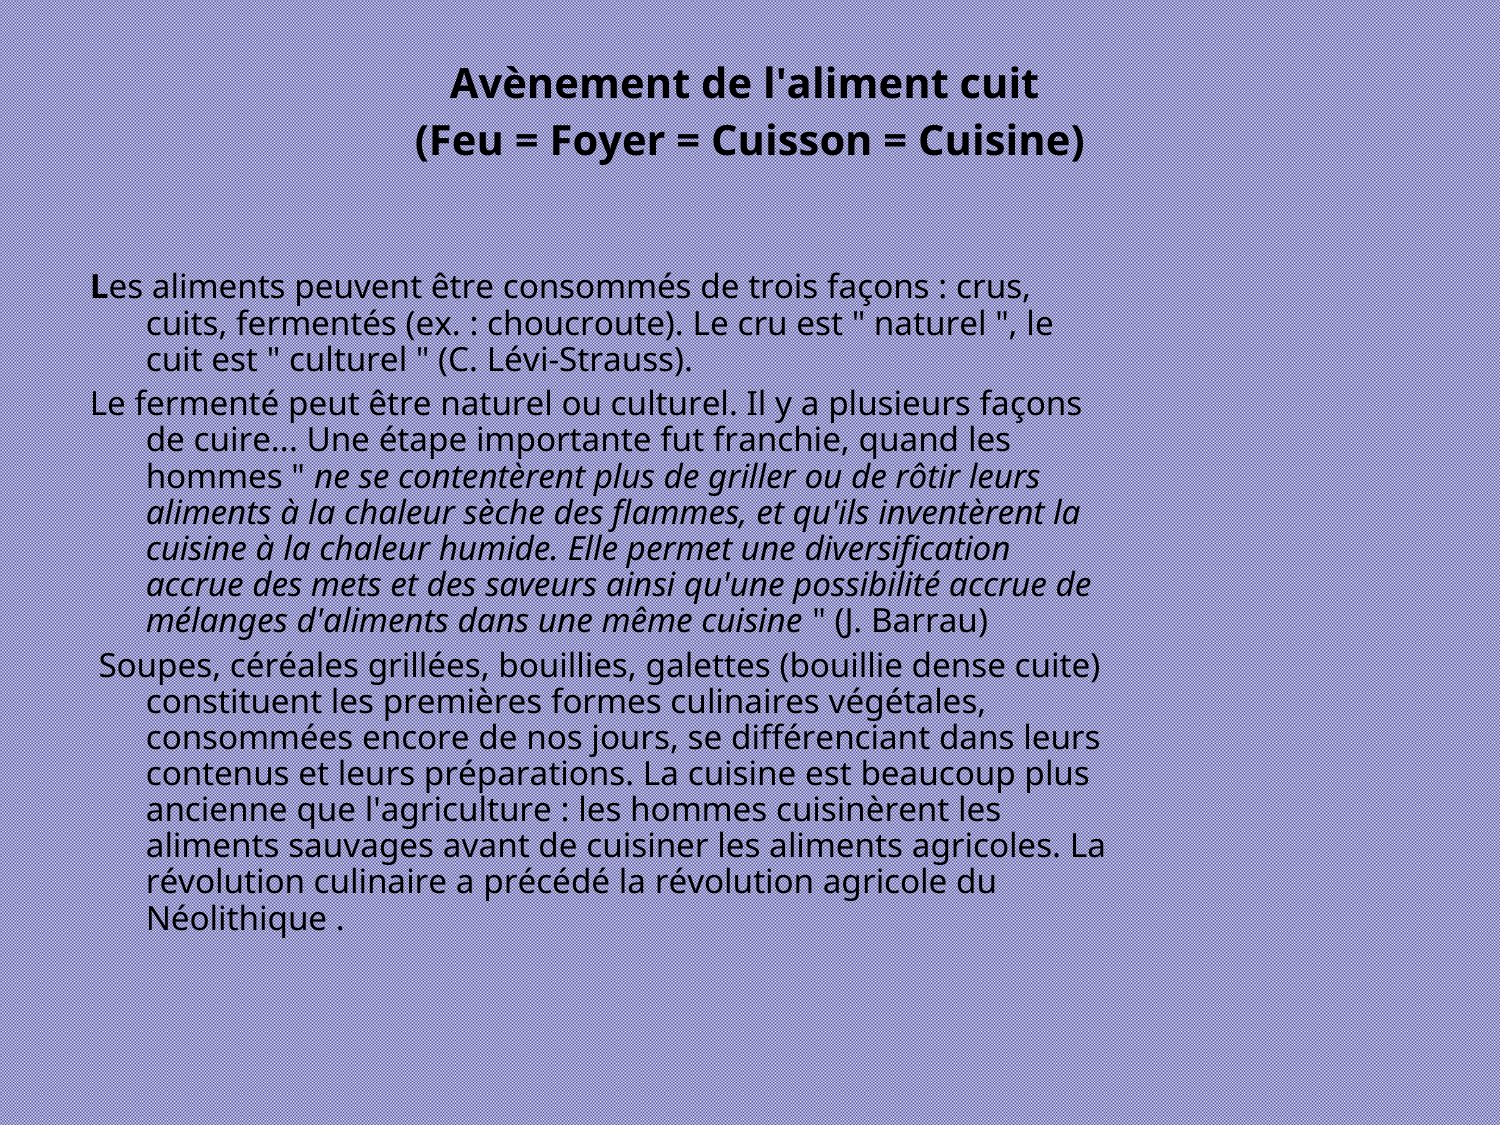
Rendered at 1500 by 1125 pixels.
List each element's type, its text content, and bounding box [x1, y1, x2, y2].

picture [0, 0, 1500, 1125]
title Avènement de l'aliment cuit (Feu = Foyer = Cuisson = Cuisine) [75, 45, 1426, 233]
list Les aliments peuvent être consommés de trois façons : crus, cuits, fermentés (ex. : choucroute). Le cru est " naturel ", le cuit est " culturel " (C. Lévi-Strauss). Le fermenté peut être naturel ou culturel. Il y a plusieurs façons de cuire... Une étape importante fut franchie, quand les hommes " ne se contentèrent plus de griller ou de rôtir leurs aliments à la chaleur sèche des flammes, et qu'ils inventèrent la cuisine à la chaleur humide. Elle permet une diversification accrue des mets et des saveurs ainsi qu'une possibilité accrue de mélanges d'aliments dans une même cuisine " (J. Barrau) Soupes, céréales grillées, bouillies, galettes (bouillie dense cuite) constituent les premières formes culinaires végétales, consommées encore de nos jours, se différenciant dans leurs contenus et leurs préparations. La cuisine est beaucoup plus ancienne que l'agriculture : les hommes cuisinèrent les aliments sauvages avant de cuisiner les aliments agricoles. La révolution culinaire a précédé la révolution agricole du Néolithique . [74, 262, 1129, 1006]
